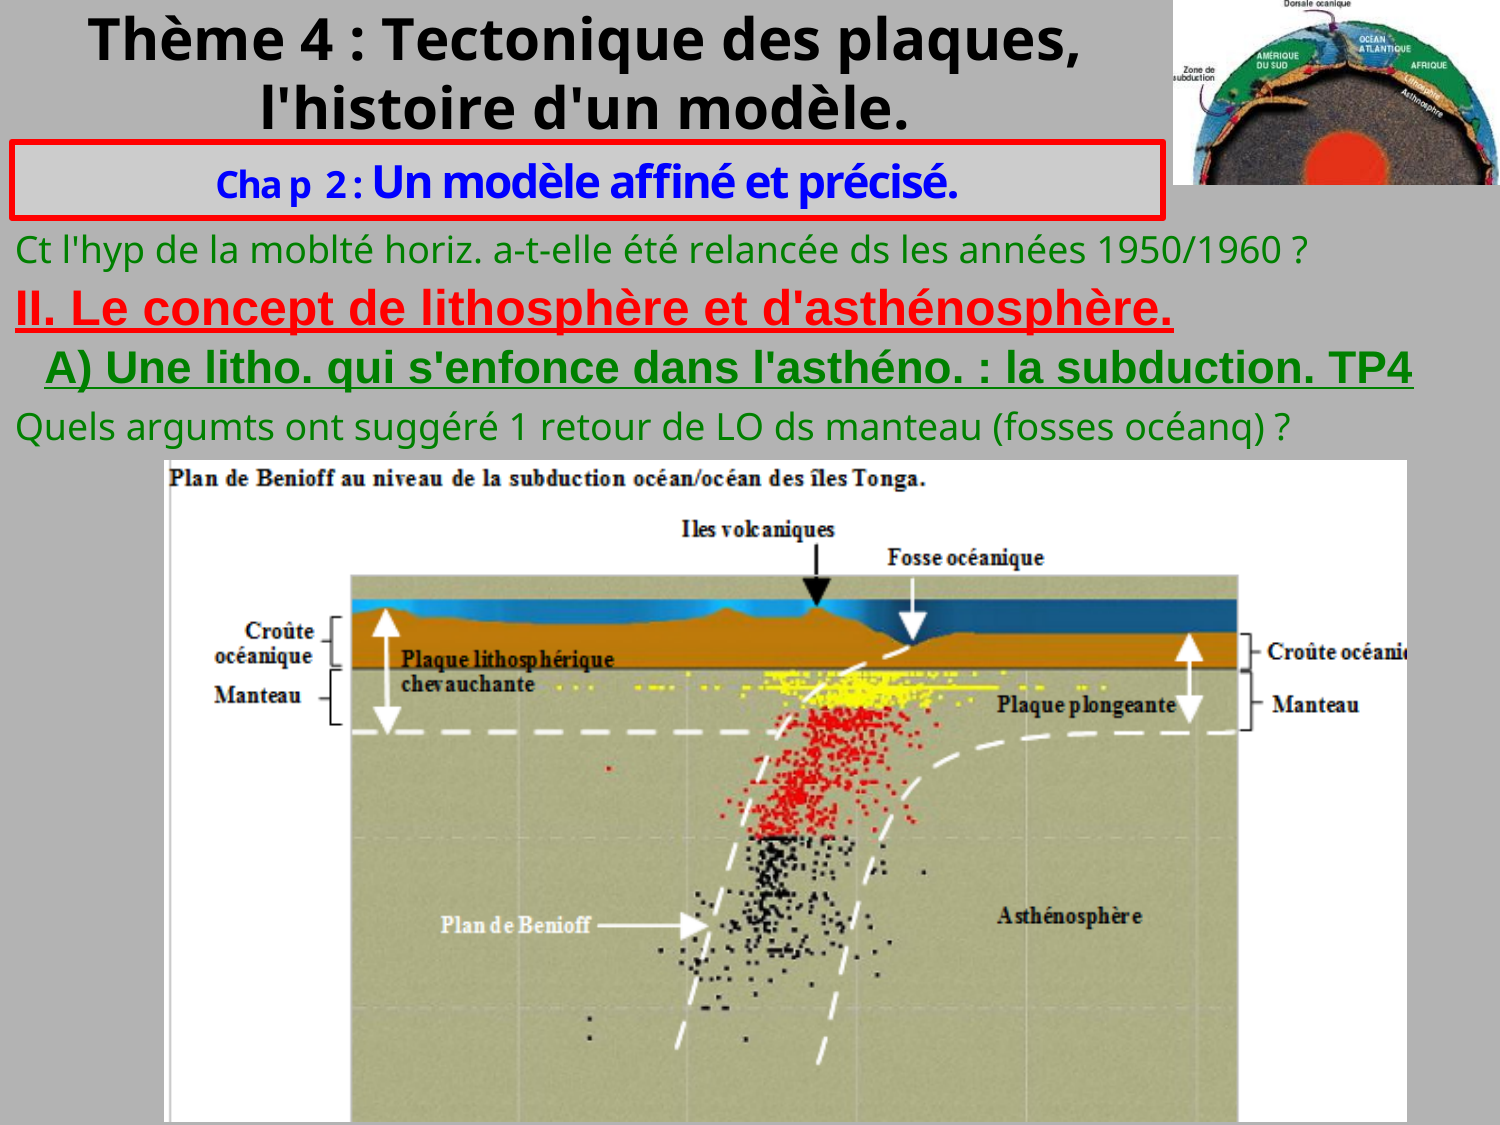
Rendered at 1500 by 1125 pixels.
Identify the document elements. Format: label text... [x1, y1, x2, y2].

text_box Thème 4 : Tectonique des plaques, l'histoire d'un modèle. [0, 0, 1173, 150]
text_box A) Une litho. qui s'enfonce dans l'asthéno. : la subduction. TP4 [29, 330, 1500, 401]
picture [164, 460, 1407, 1123]
text_box Cha p 2 : Un modèle affiné et précisé. [11, 141, 1164, 218]
text_box Quels argumts ont suggéré 1 retour de LO ds manteau (fosses océanq) ? [0, 395, 1500, 456]
text_box II. Le concept de lithosphère et d'asthénosphère. [0, 279, 1418, 343]
picture [1173, 0, 1500, 185]
text_box Ct l'hyp de la moblté horiz. a-t-elle été relancée ds les années 1950/1960 ? [0, 218, 1500, 279]
